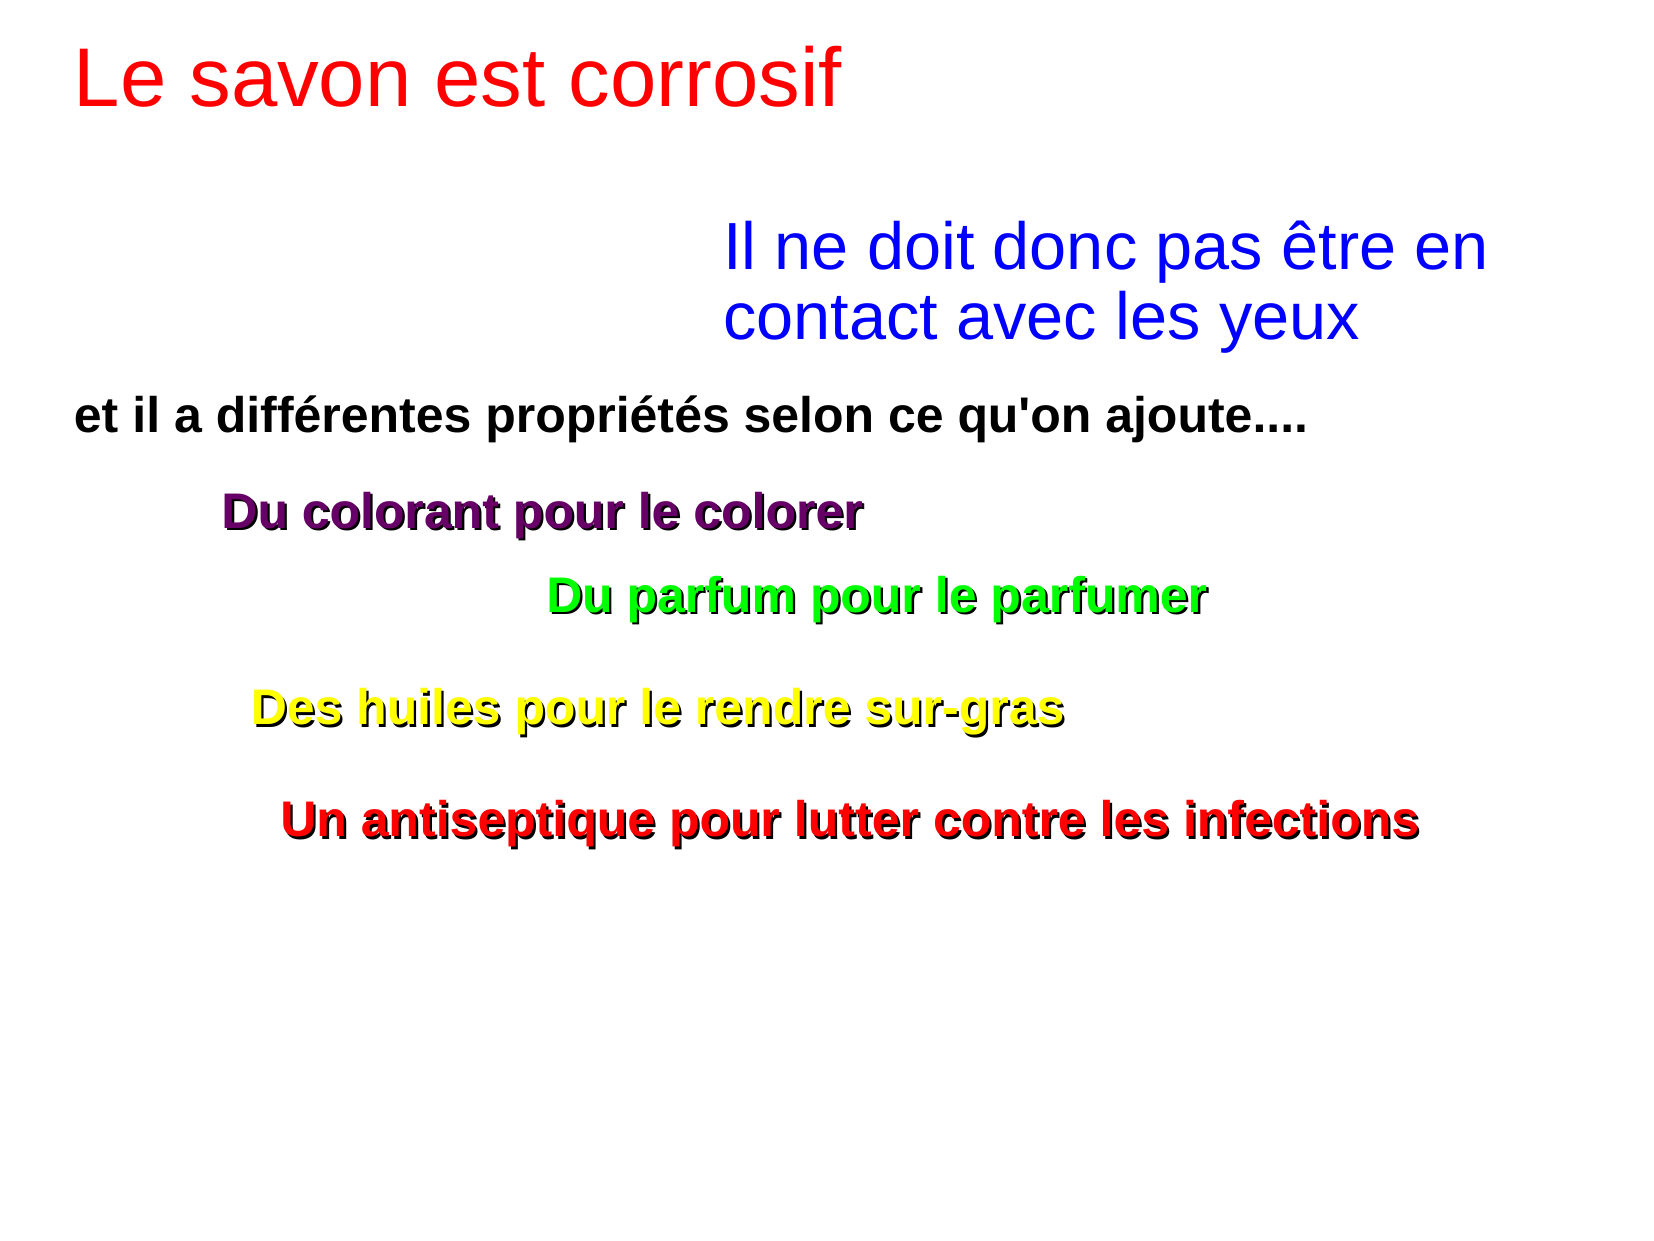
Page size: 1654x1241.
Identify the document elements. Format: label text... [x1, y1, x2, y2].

text_box Il ne doit donc pas être en contact avec les yeux [708, 206, 1625, 361]
text_box Du parfum pour le parfumer [531, 563, 1329, 631]
text_box Des huiles pour le rendre sur-gras [236, 676, 1211, 743]
text_box et il a différentes propriétés selon ce qu'on ajoute.... [59, 383, 1595, 451]
text_box Un antiseptique pour lutter contre les infections [265, 788, 1477, 855]
text_box Du colorant pour le colorer [206, 479, 1063, 547]
text_box Le savon est corrosif [59, 29, 916, 131]
